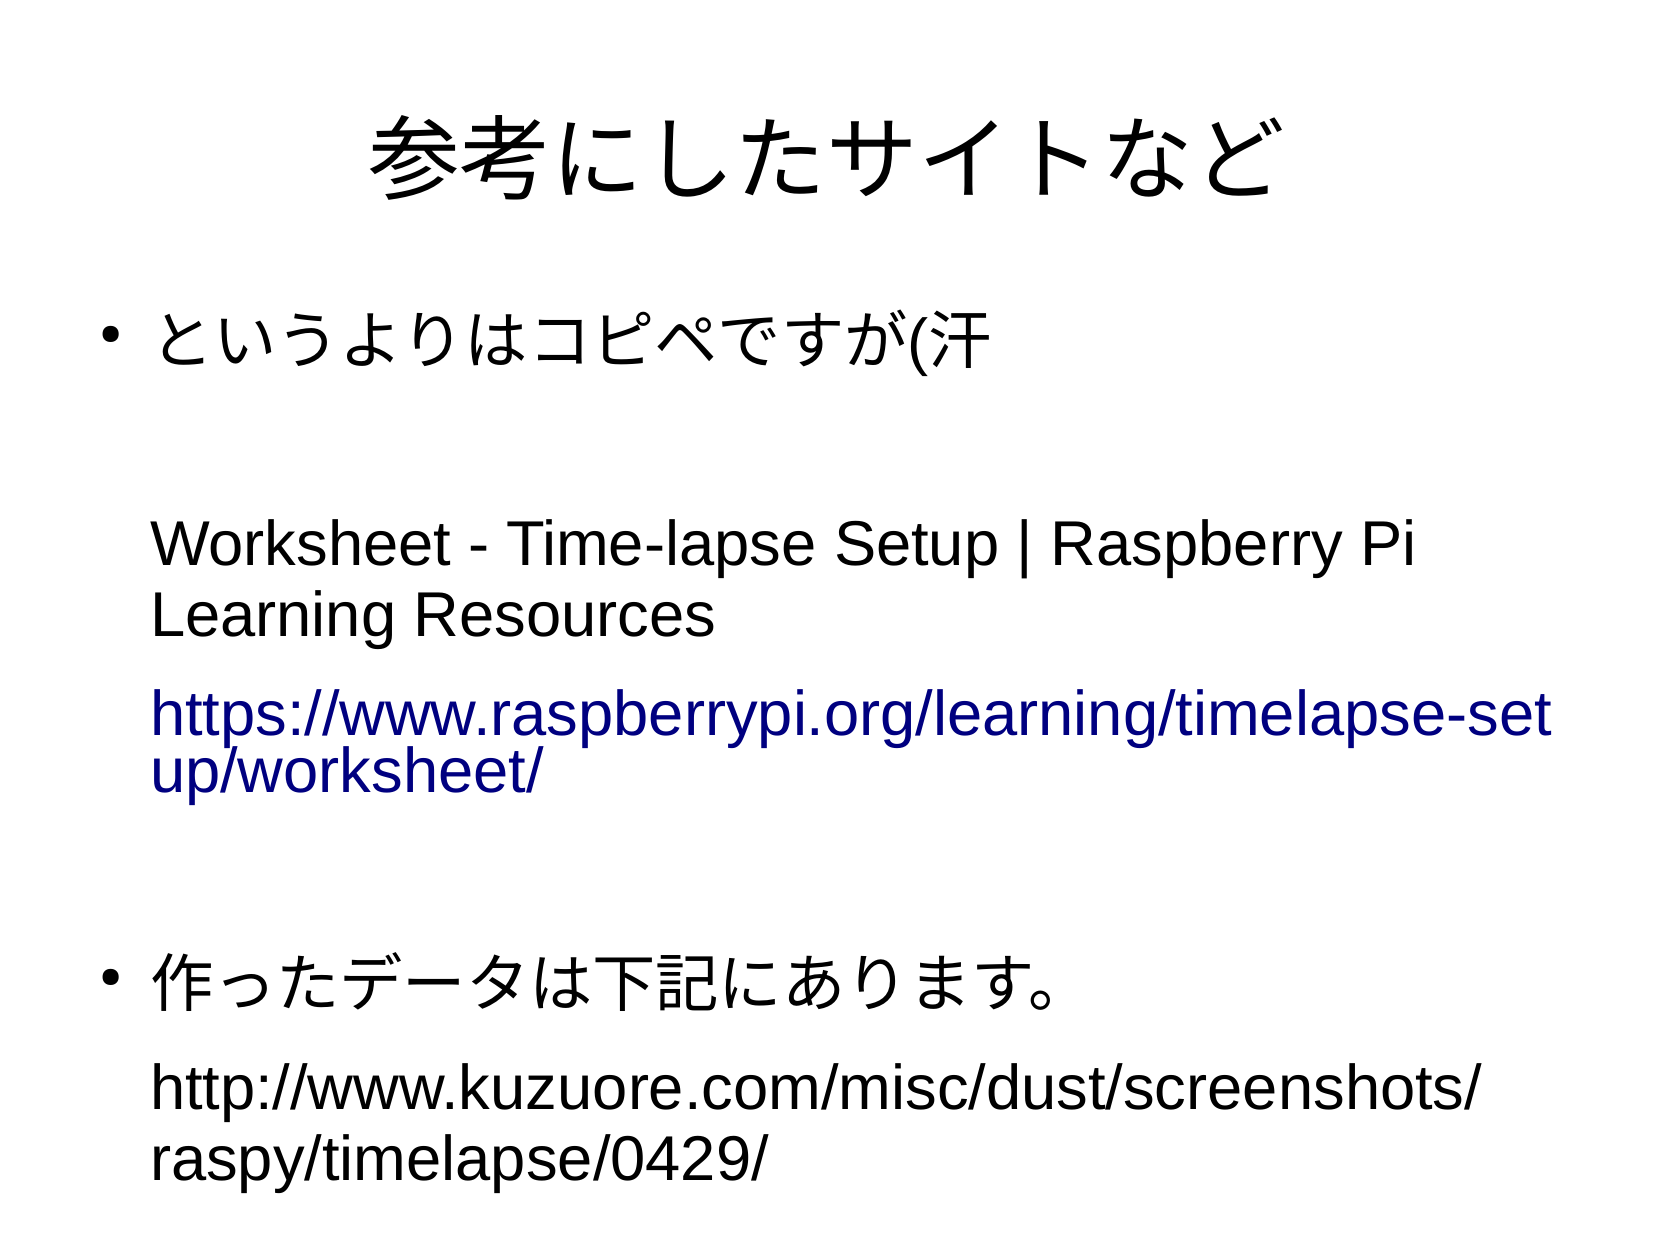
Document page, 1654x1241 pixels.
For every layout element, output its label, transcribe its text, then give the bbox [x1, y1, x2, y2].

title 参考にしたサイトなど [82, 49, 1571, 257]
list というよりはコピペですが(汗 Worksheet - Time-lapse Setup | Raspberry Pi Learning Resources https://www.raspberrypi.org/learning/timelapse-setup/worksheet/ 作ったデータは下記にあります。 http://www.kuzuore.com/misc/dust/screenshots/raspy/timelapse/0429/ [82, 290, 1571, 1146]
